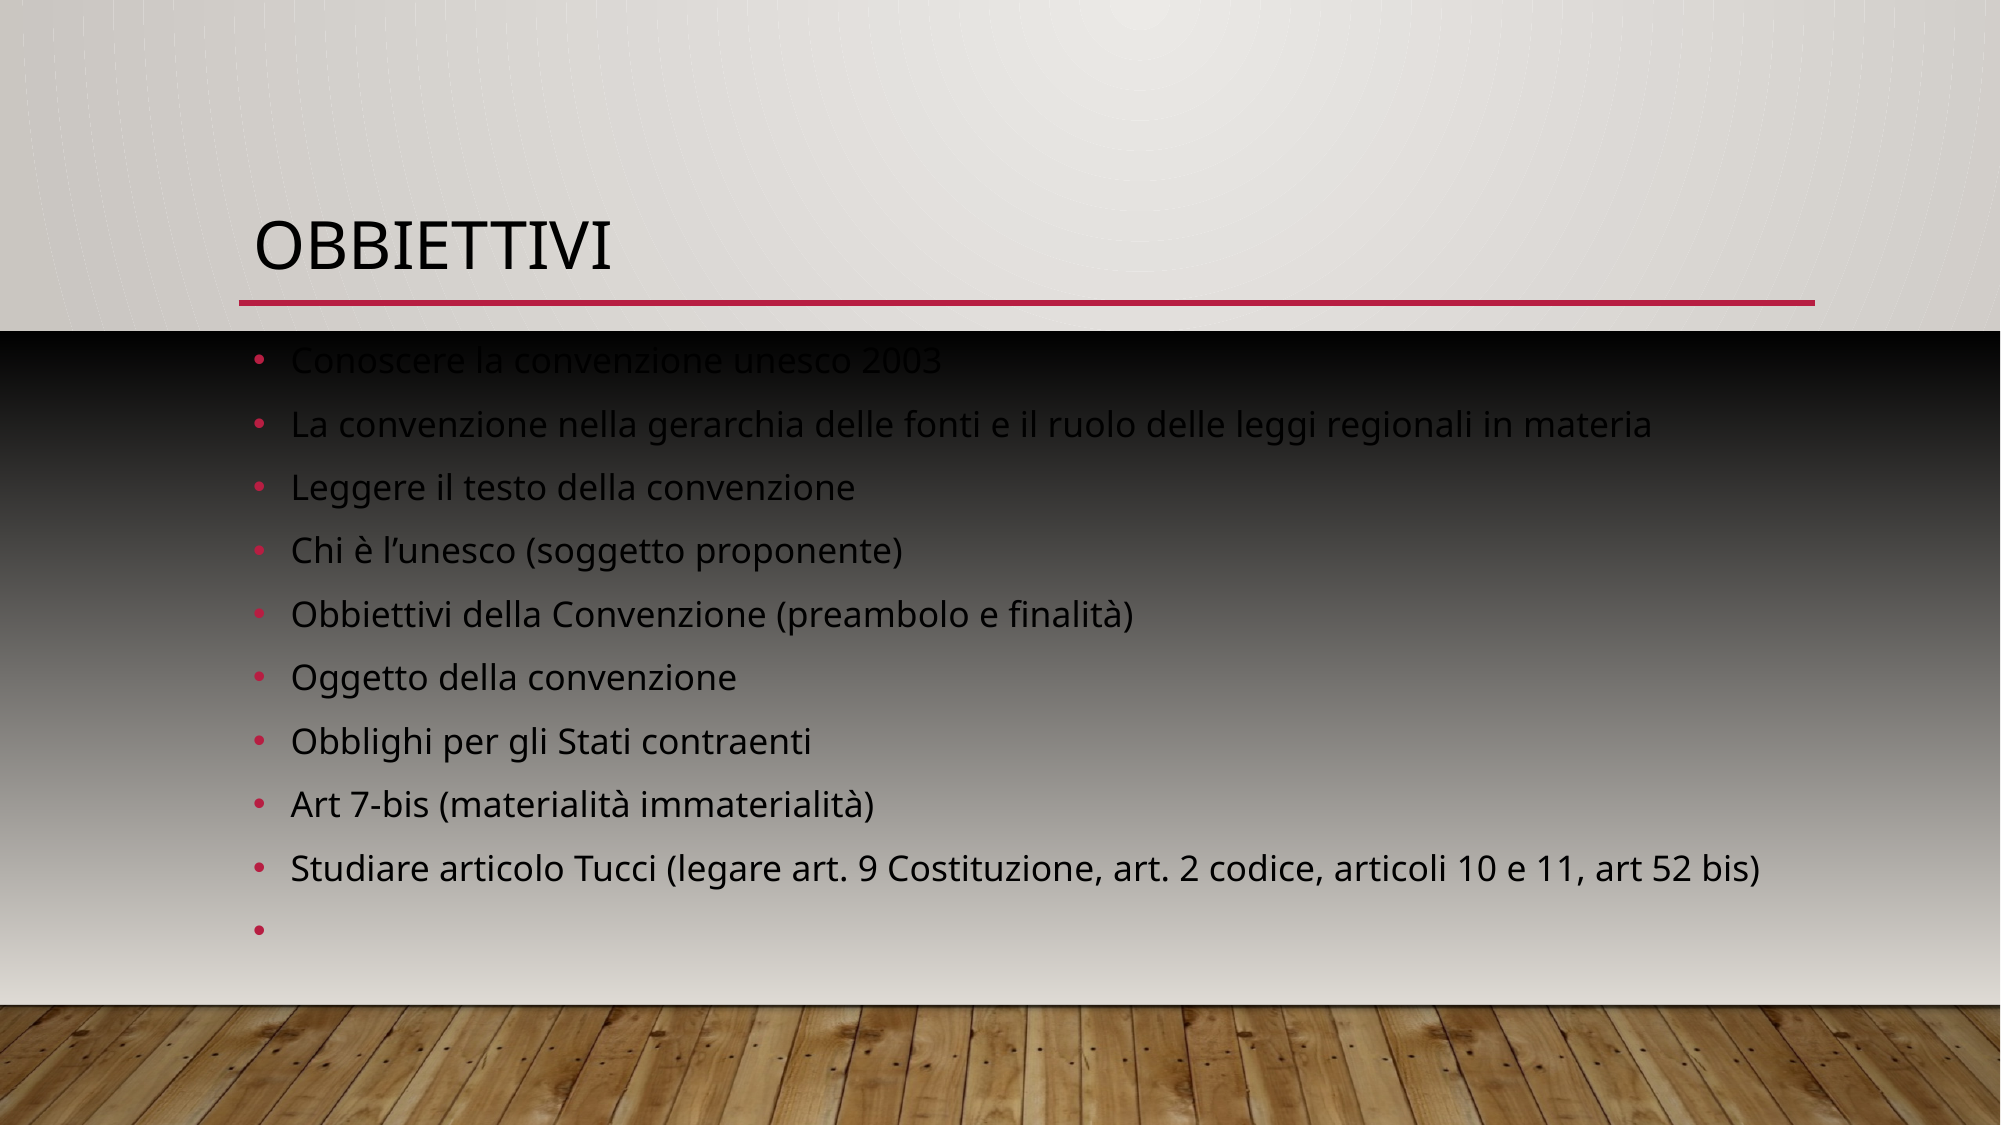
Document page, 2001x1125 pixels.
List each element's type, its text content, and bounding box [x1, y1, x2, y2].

list Conoscere la convenzione unesco 2003 La convenzione nella gerarchia delle fonti e il ruolo delle leggi regionali in materia Leggere il testo della convenzione Chi è l’unesco (soggetto proponente) Obbiettivi della Convenzione (preambolo e finalità) Oggetto della convenzione Obblighi per gli Stati contraenti Art 7-bis (materialità immaterialità) Studiare articolo Tucci (legare art. 9 Costituzione, art. 2 codice, articoli 10 e 11, art 52 bis) [238, 330, 1814, 897]
title obbiettivi [238, 131, 1814, 305]
